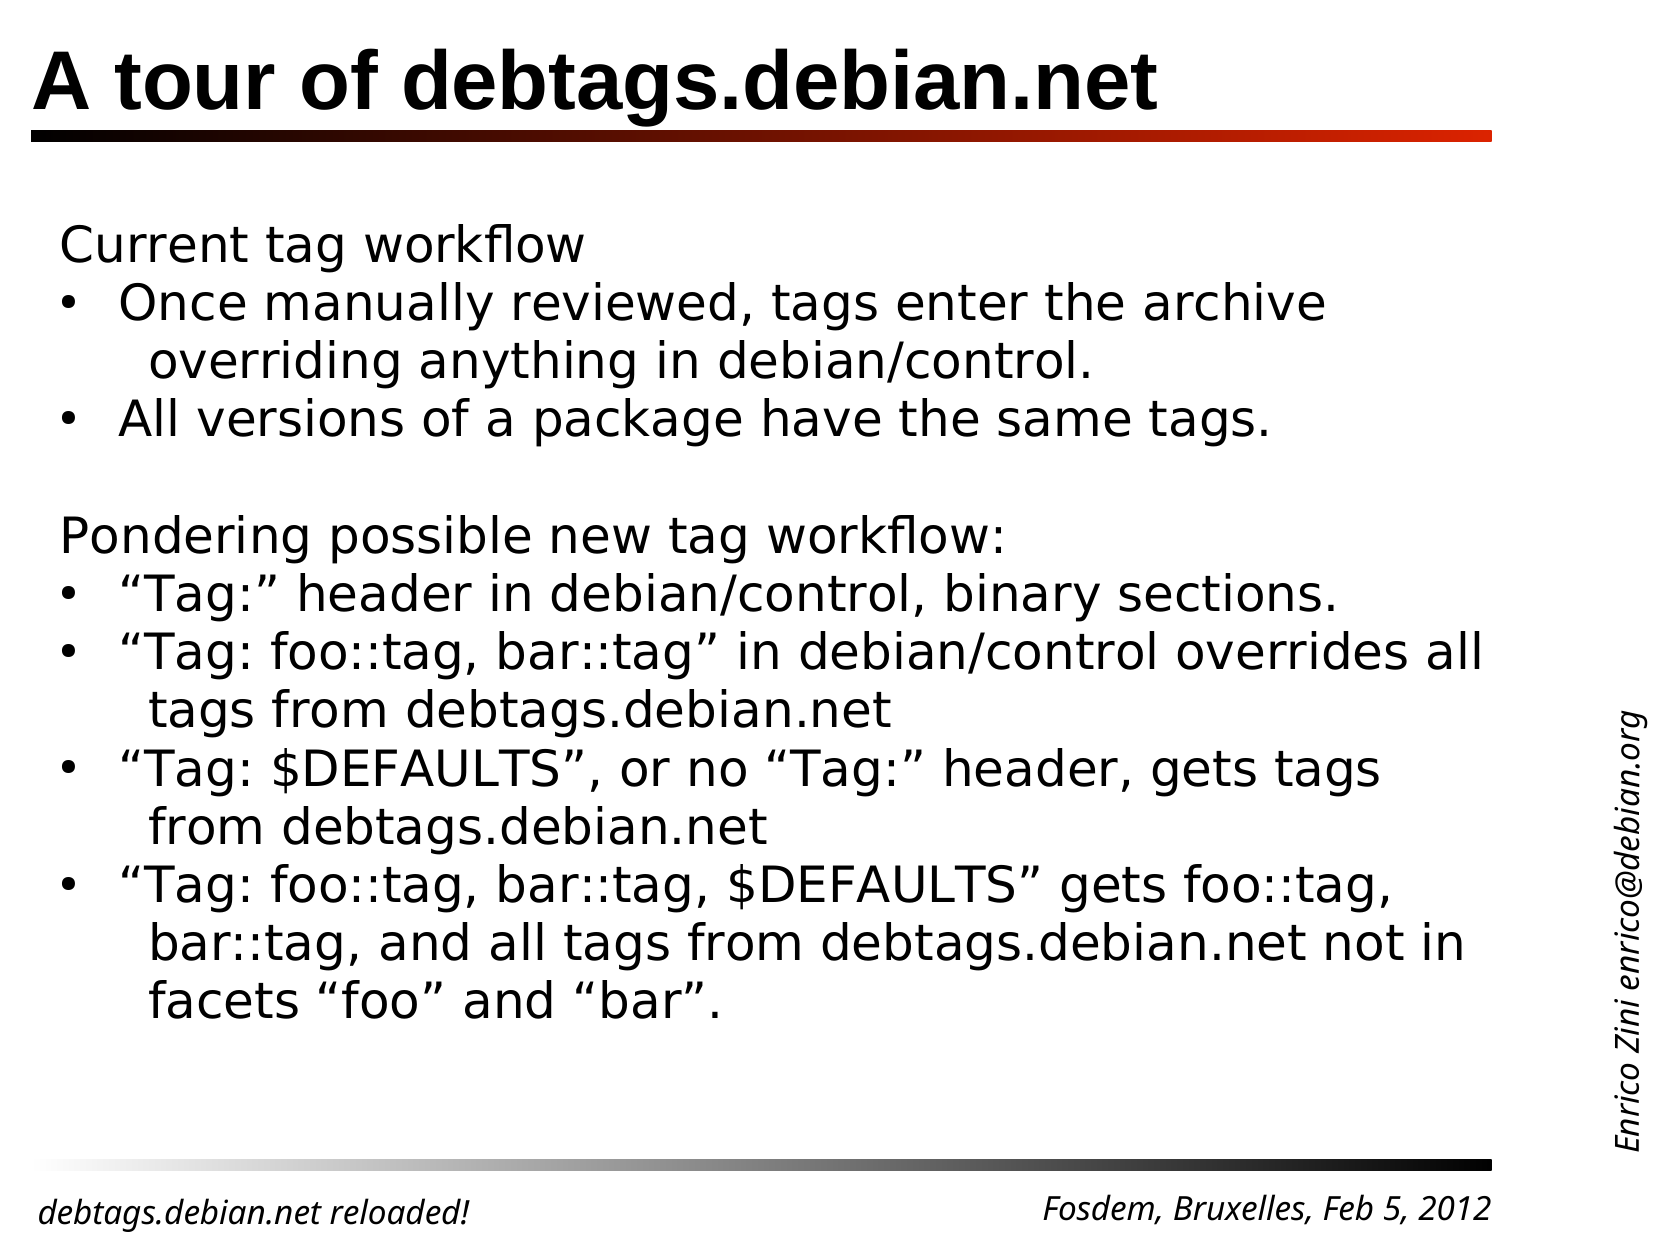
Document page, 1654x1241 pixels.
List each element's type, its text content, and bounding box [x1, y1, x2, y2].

text_box Current tag workflow Once manually reviewed, tags enter the archive overriding anything in debian/control. All versions of a package have the same tags. Pondering possible new tag workflow: “Tag:” header in debian/control, binary sections. “Tag: foo::tag, bar::tag” in debian/control overrides all tags from debtags.debian.net “Tag: $DEFAULTS”, or no “Tag:” header, gets tags from debtags.debian.net “Tag: foo::tag, bar::tag, $DEFAULTS” gets foo::tag, bar::tag, and all tags from debtags.debian.net not in facets “foo” and “bar”. [30, 215, 1507, 1089]
text_box A tour of debtags.debian.net [31, 34, 1438, 168]
